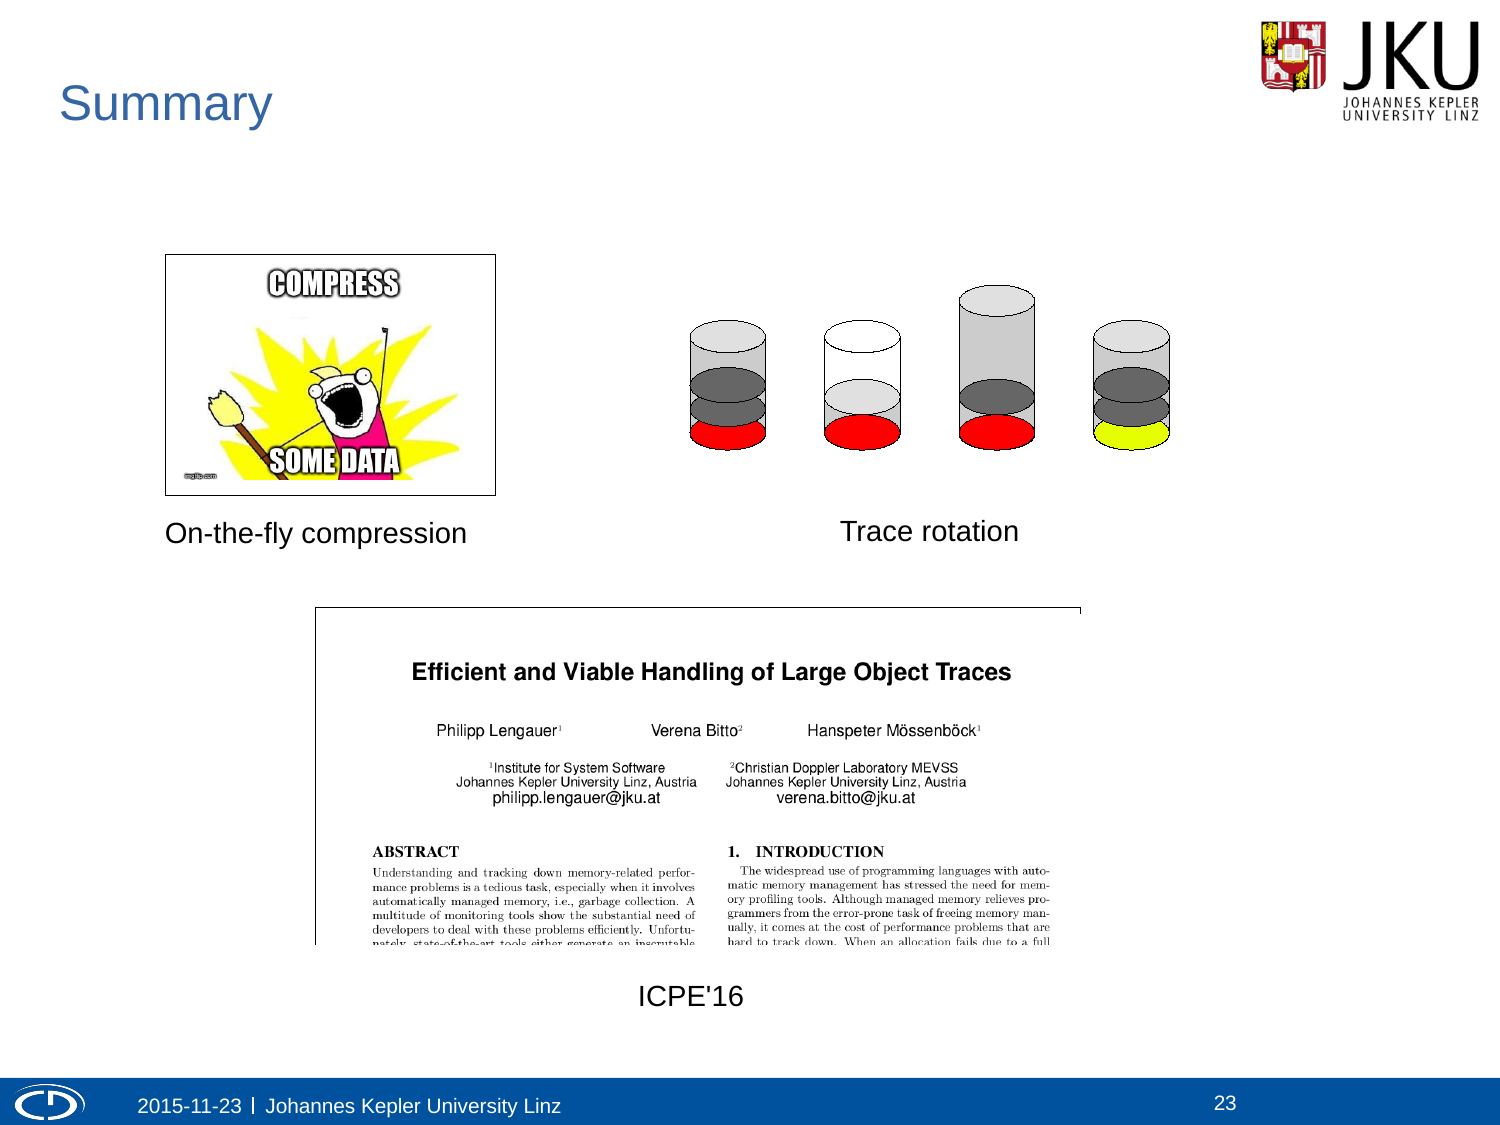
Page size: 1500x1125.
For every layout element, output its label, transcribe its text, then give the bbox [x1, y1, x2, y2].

text_box [165, 254, 496, 496]
text_box [824, 398, 901, 451]
text_box [824, 338, 901, 395]
picture [1249, 7, 1495, 129]
text_box On-the-fly compression [150, 510, 496, 558]
title Summary [58, 58, 1004, 148]
text_box [255, 607, 1126, 961]
text_box [689, 340, 766, 451]
text_box [959, 304, 1035, 451]
text_box ICPE'16 [623, 972, 789, 1021]
picture [330, 614, 1081, 945]
text_box Trace rotation [825, 507, 1036, 555]
picture [183, 266, 484, 480]
text_box [1093, 338, 1170, 451]
picture [11, 1077, 88, 1125]
